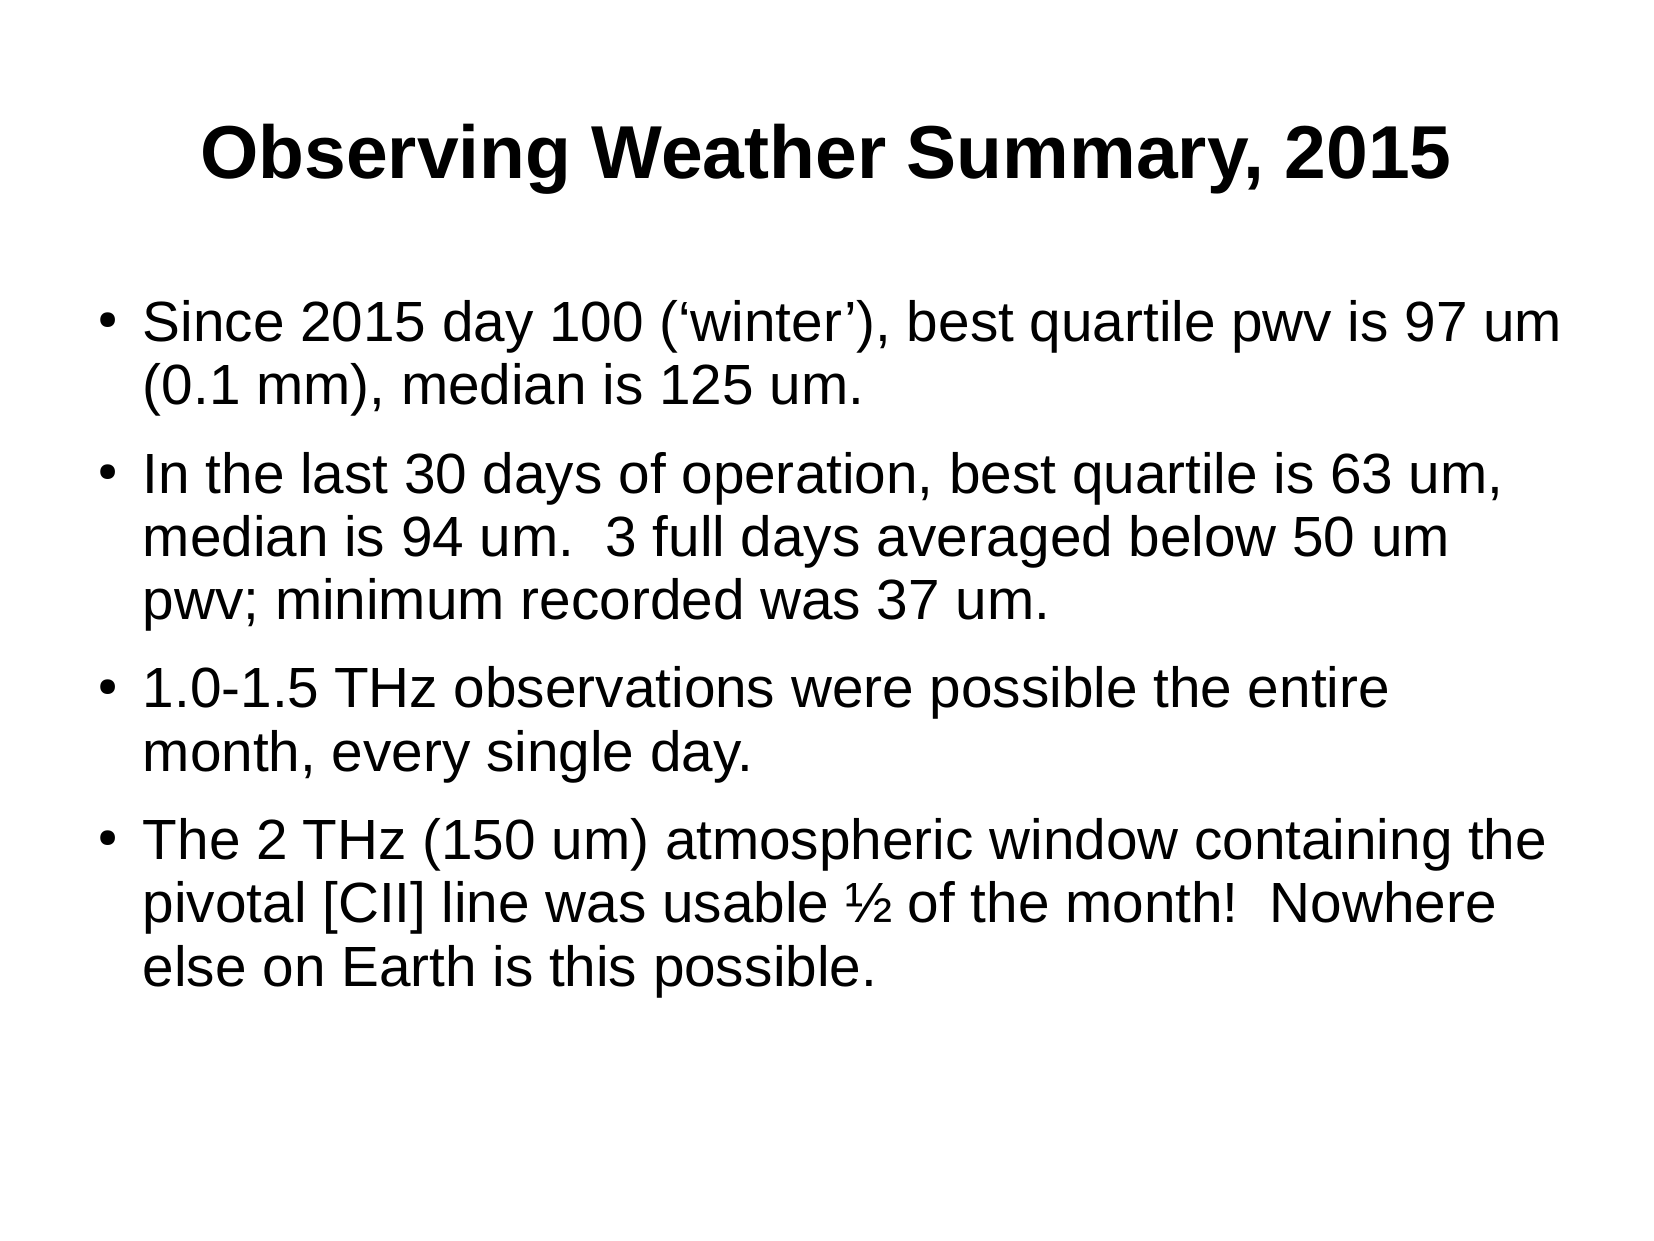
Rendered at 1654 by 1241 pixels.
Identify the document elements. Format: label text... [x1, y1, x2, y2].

title Observing Weather Summary, 2015 [82, 49, 1571, 257]
list Since 2015 day 100 (‘winter’), best quartile pwv is 97 um (0.1 mm), median is 125 um. In the last 30 days of operation, best quartile is 63 um, median is 94 um. 3 full days averaged below 50 um pwv; minimum recorded was 37 um. 1.0-1.5 THz observations were possible the entire month, every single day. The 2 THz (150 um) atmospheric window containing the pivotal [CII] line was usable ½ of the month! Nowhere else on Earth is this possible. [82, 290, 1571, 1010]
